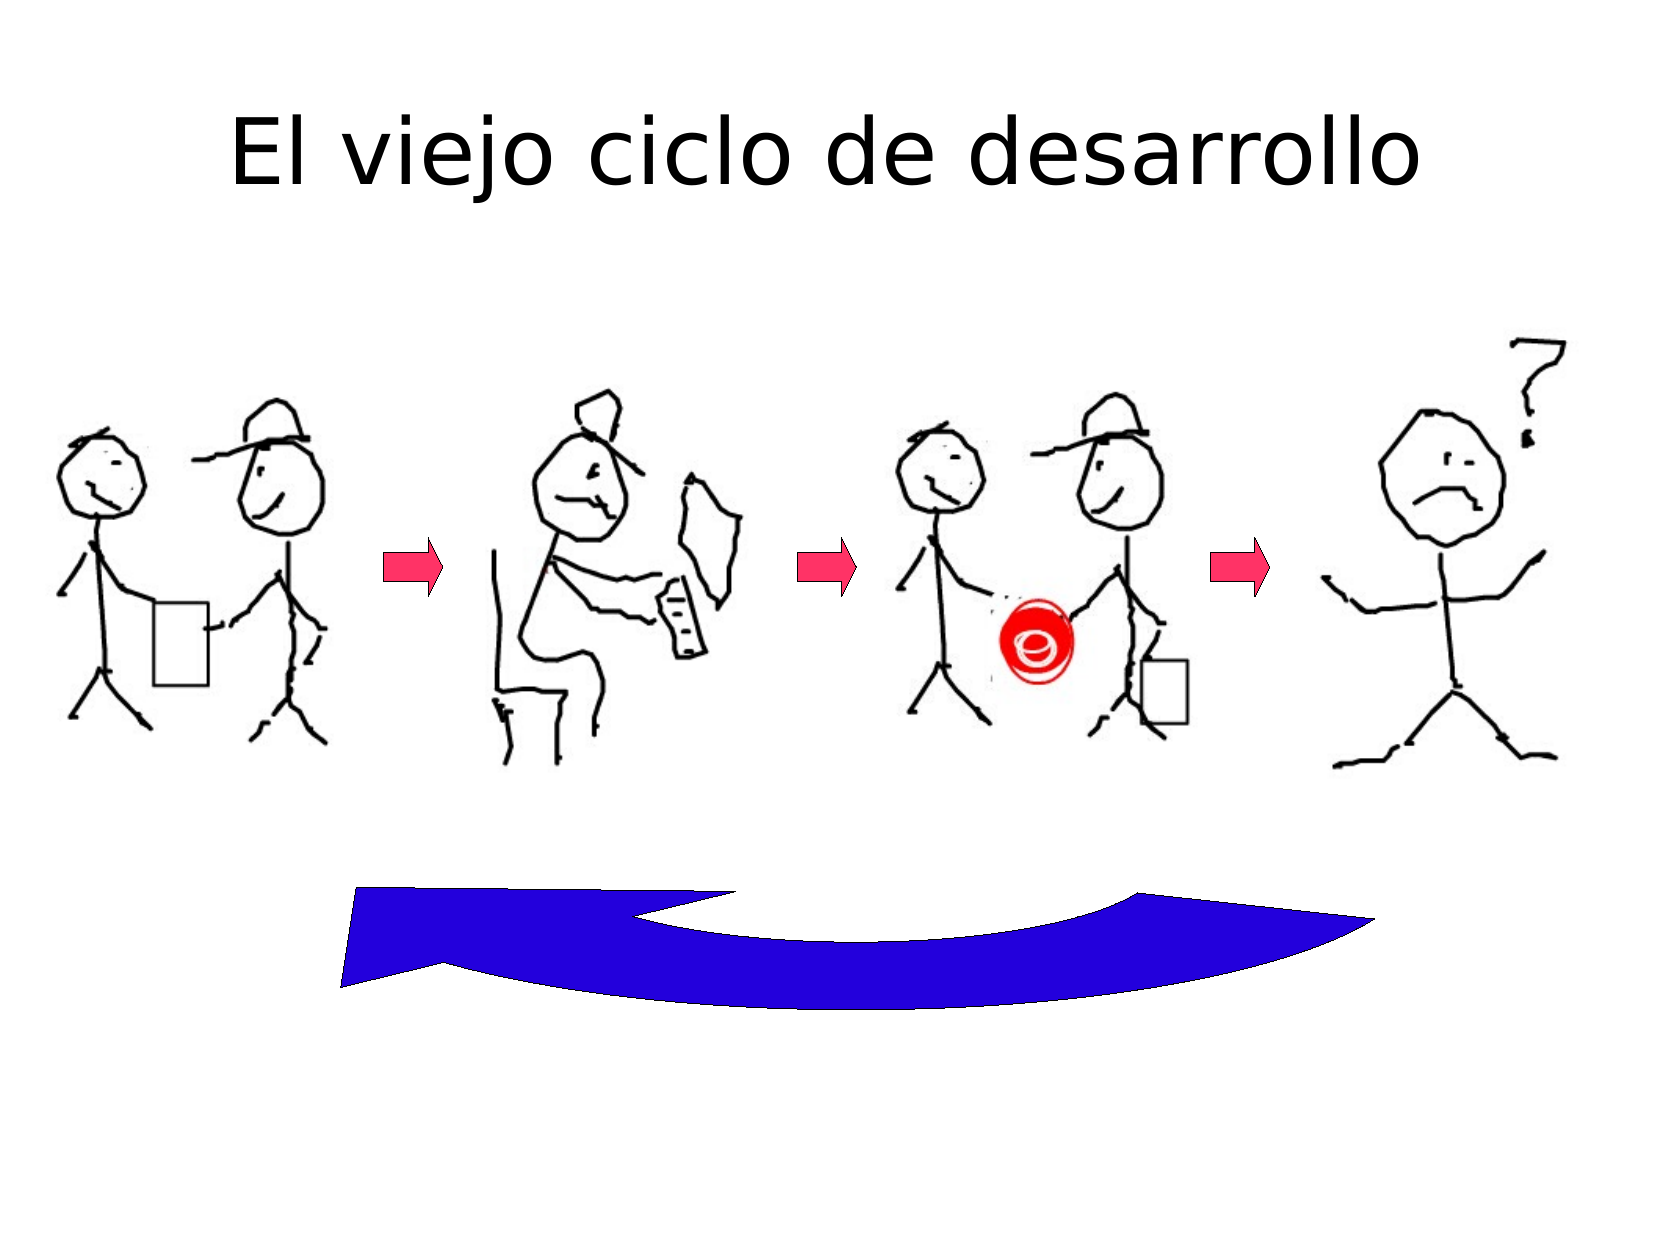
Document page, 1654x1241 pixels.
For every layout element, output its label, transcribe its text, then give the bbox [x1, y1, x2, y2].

picture [8, 309, 384, 810]
title El viejo ciclo de desarrollo [82, 56, 1571, 250]
text_box [383, 537, 443, 597]
text_box [340, 887, 1375, 1010]
picture [847, 303, 1223, 804]
text_box [797, 537, 857, 597]
picture [1278, 303, 1654, 804]
picture [423, 297, 799, 798]
text_box [1210, 537, 1270, 597]
